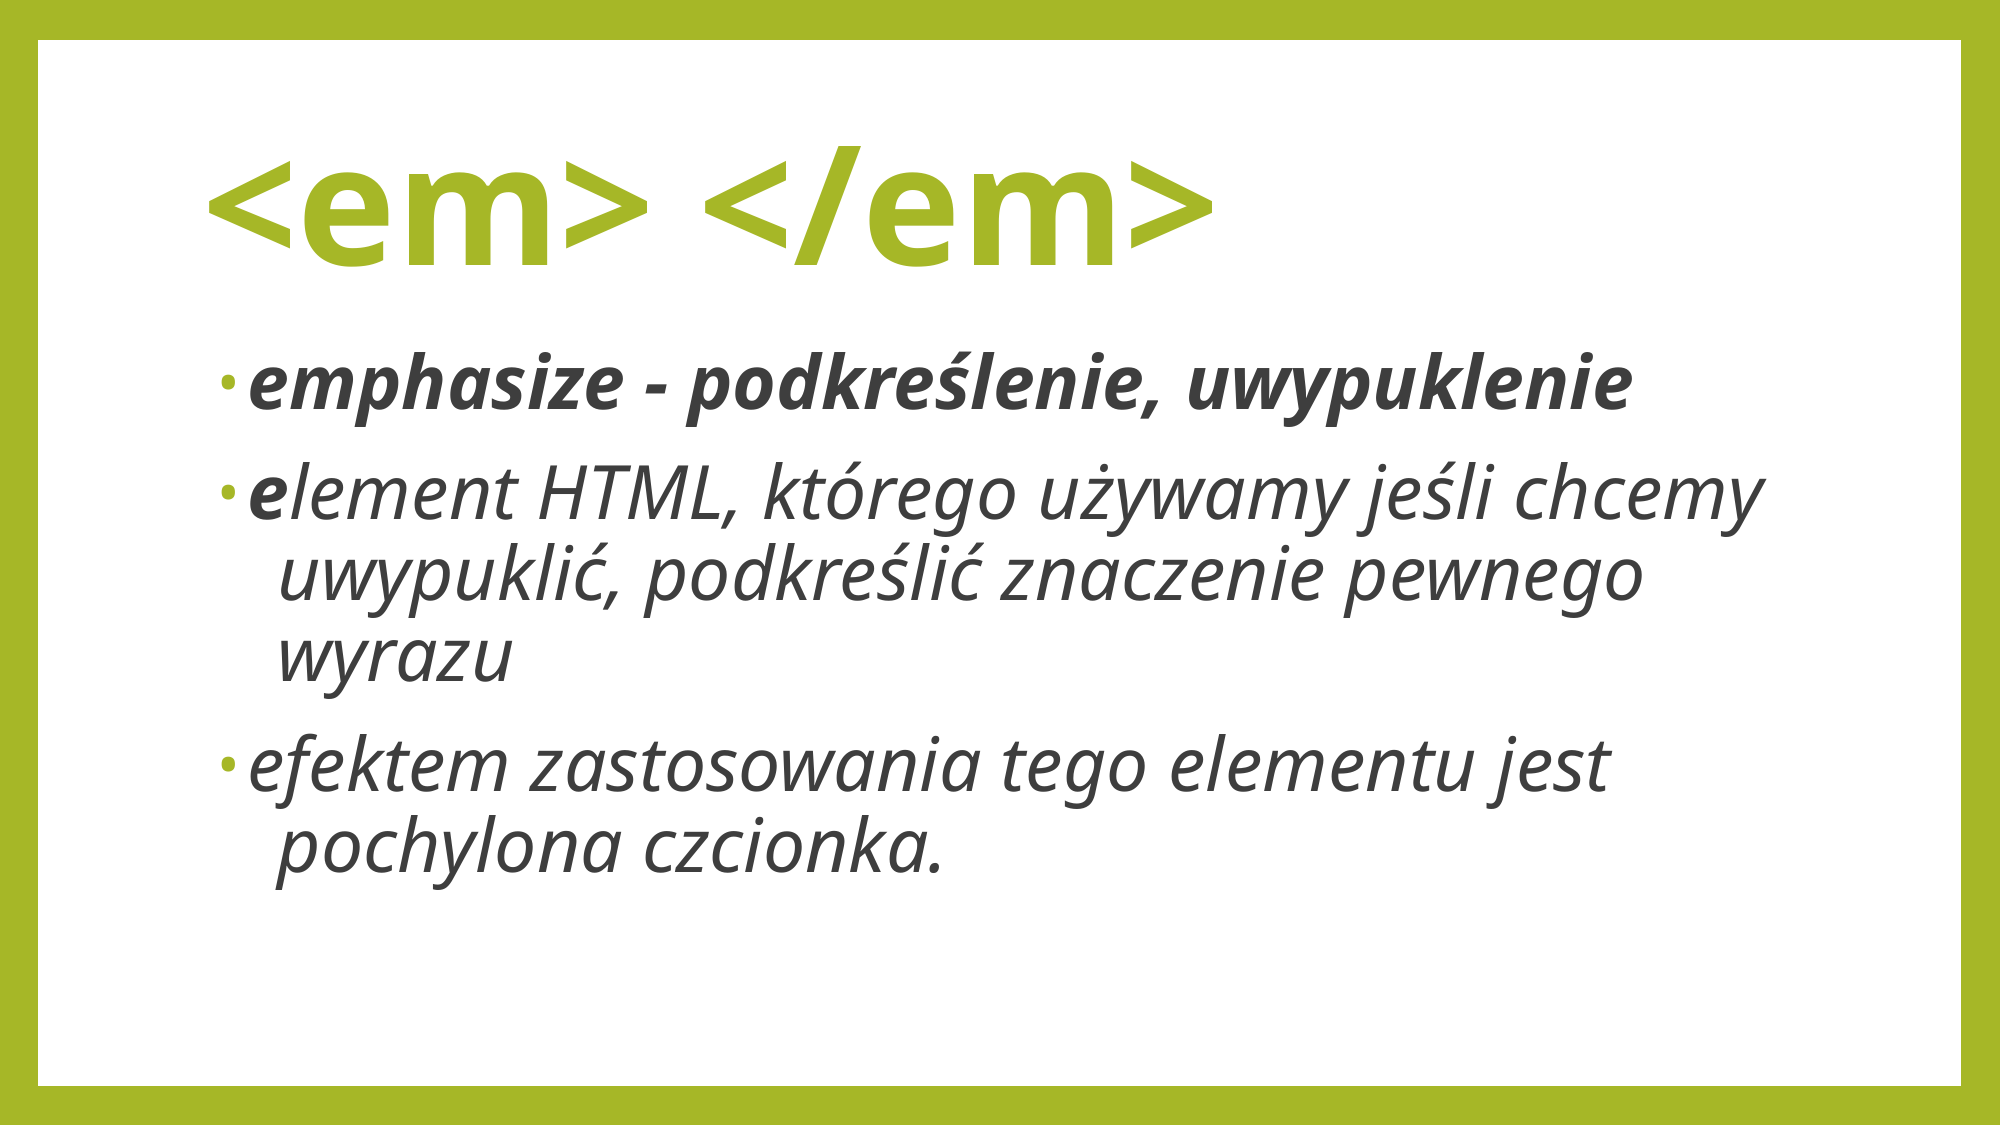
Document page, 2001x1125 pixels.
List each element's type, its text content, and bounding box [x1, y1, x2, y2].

list emphasize - podkreślenie, uwypuklenie element HTML, którego używamy jeśli chcemy uwypuklić, podkreślić znaczenie pewnego wyrazu efektem zastosowania tego elementu jest pochylona czcionka. [187, 337, 1808, 1000]
title <em> </em> [187, 99, 1808, 323]
